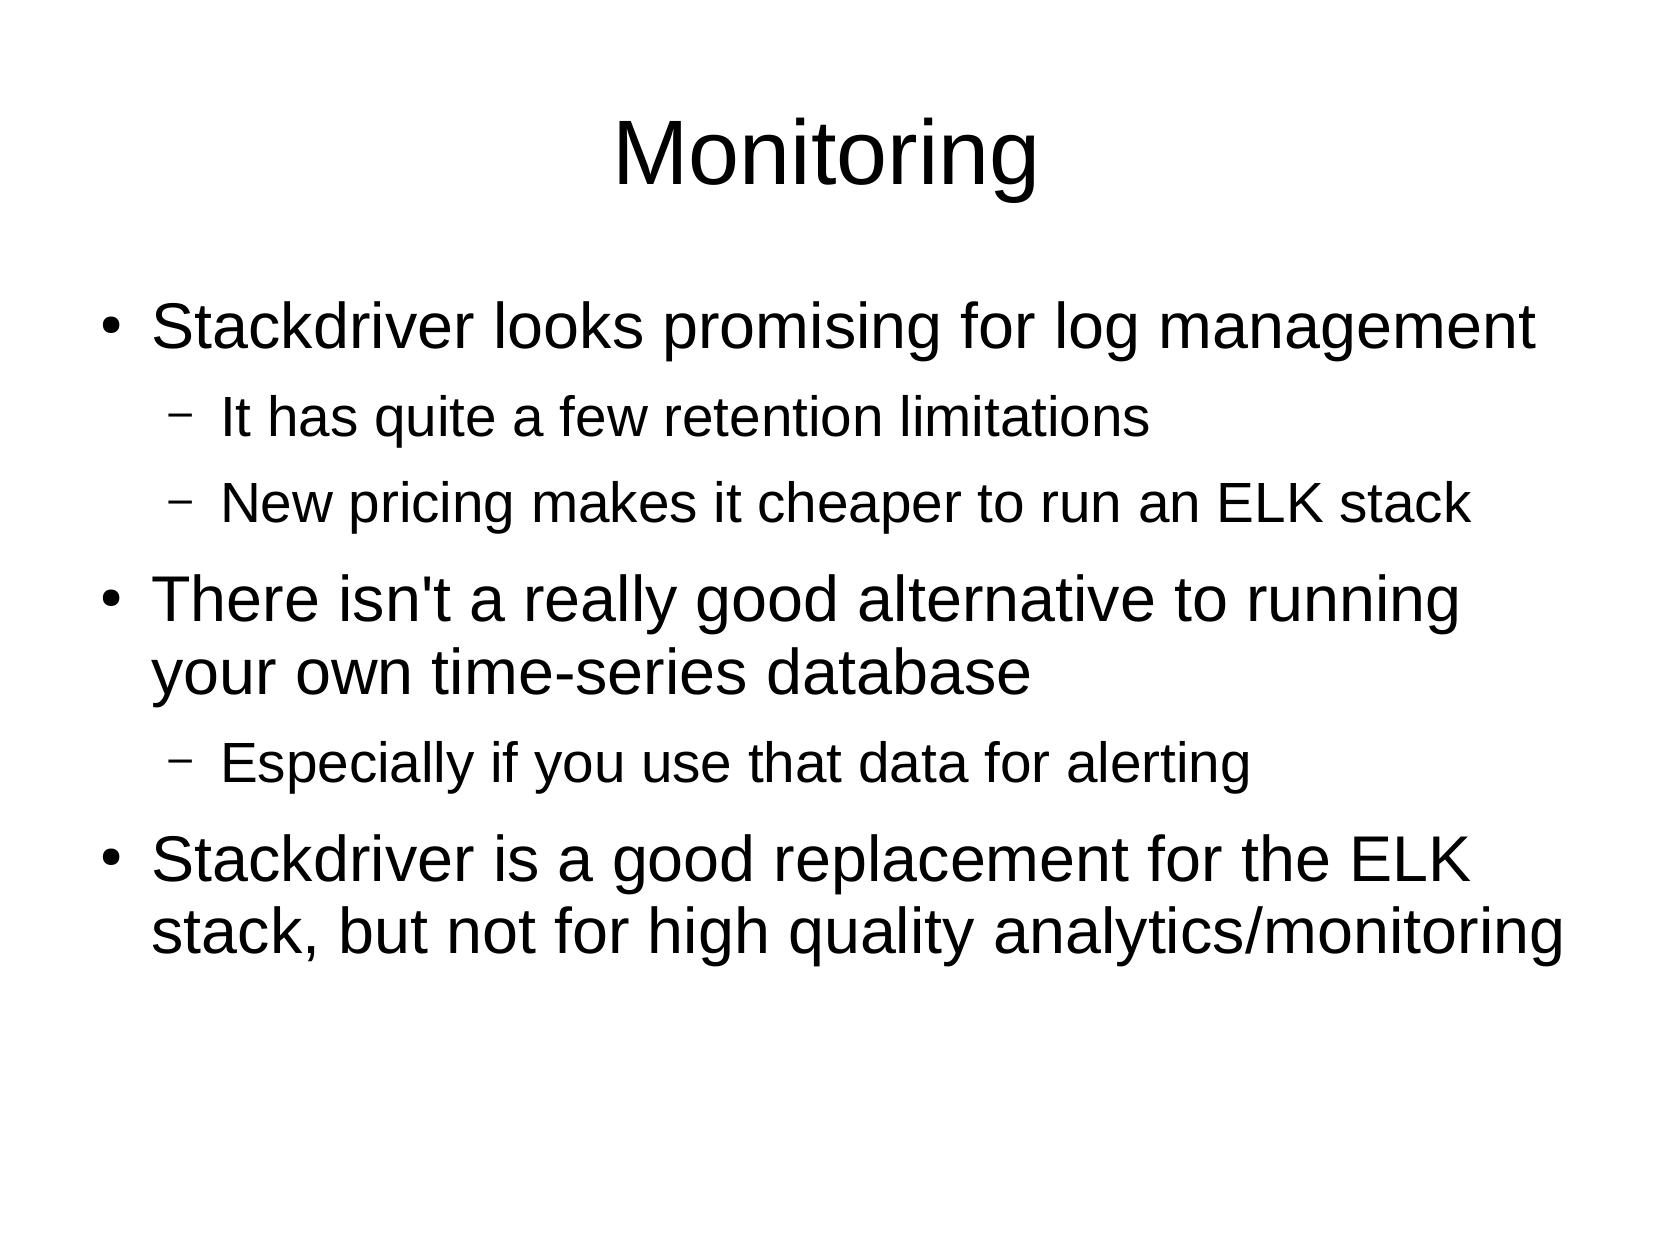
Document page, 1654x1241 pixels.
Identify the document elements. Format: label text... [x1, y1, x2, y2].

title Monitoring [82, 49, 1571, 257]
list Stackdriver looks promising for log management It has quite a few retention limitations New pricing makes it cheaper to run an ELK stack There isn't a really good alternative to running your own time-series database Especially if you use that data for alerting Stackdriver is a good replacement for the ELK stack, but not for high quality analytics/monitoring [82, 290, 1571, 1010]
